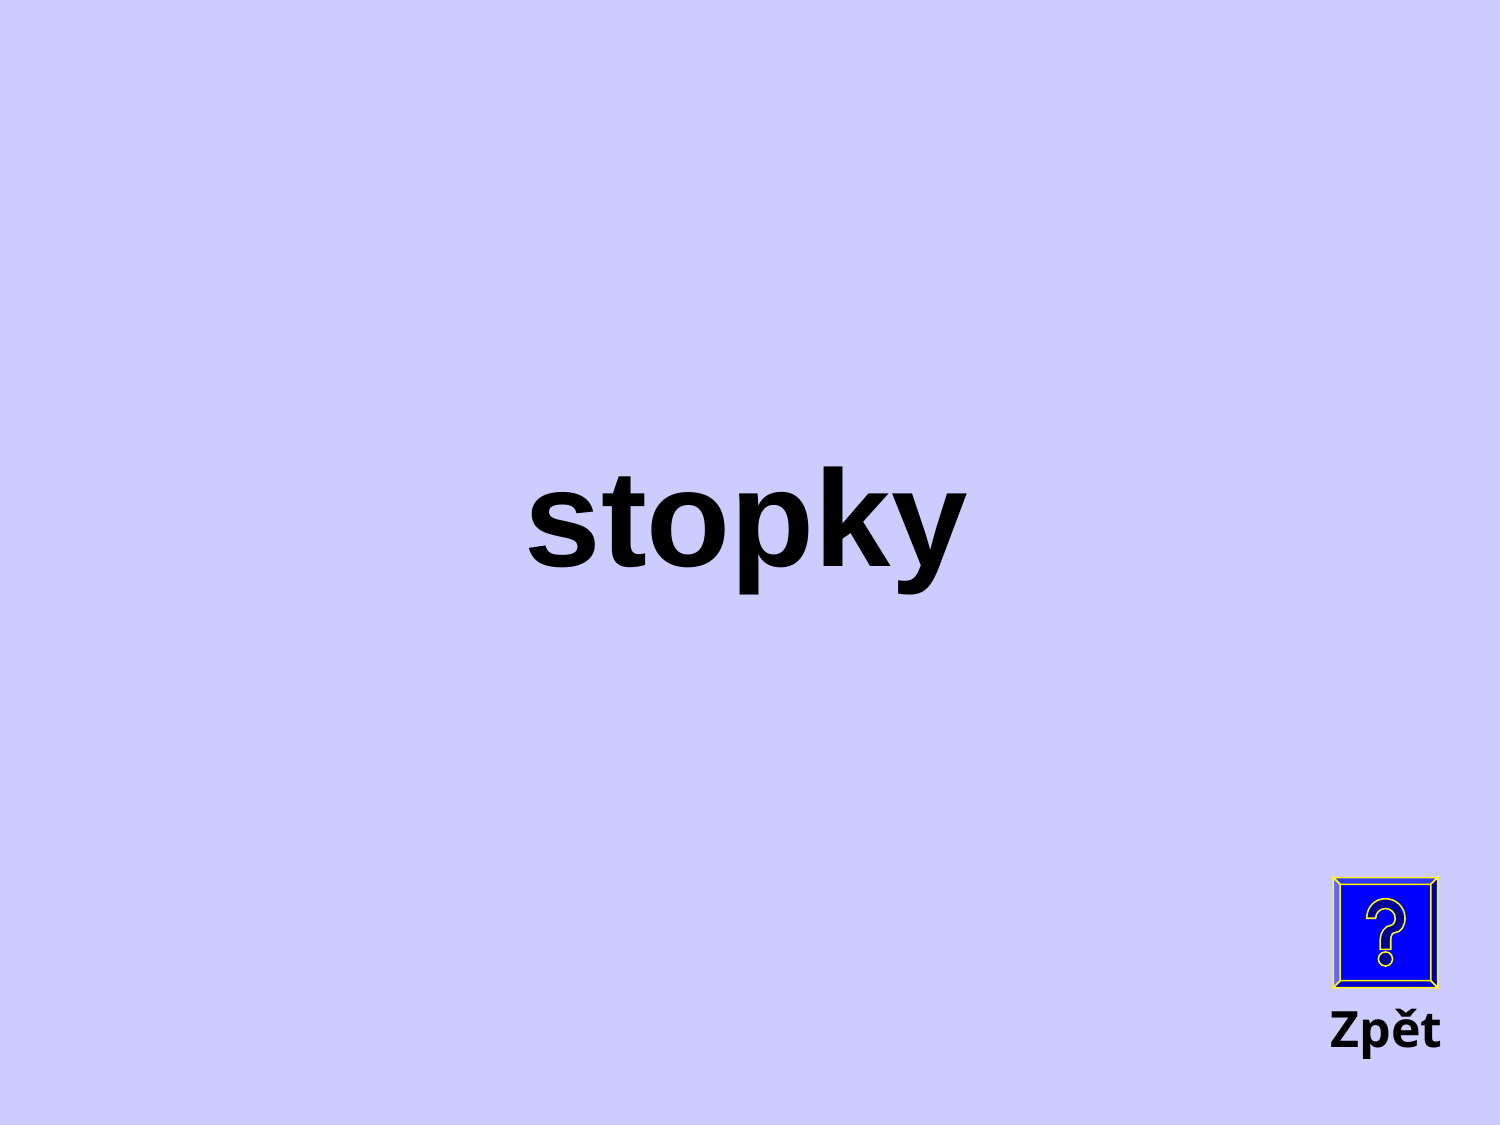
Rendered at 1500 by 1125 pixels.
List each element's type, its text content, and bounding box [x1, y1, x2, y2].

text_box [1334, 877, 1438, 988]
text_box stopky [55, 420, 1438, 602]
text_box Zpět [1274, 990, 1500, 1066]
